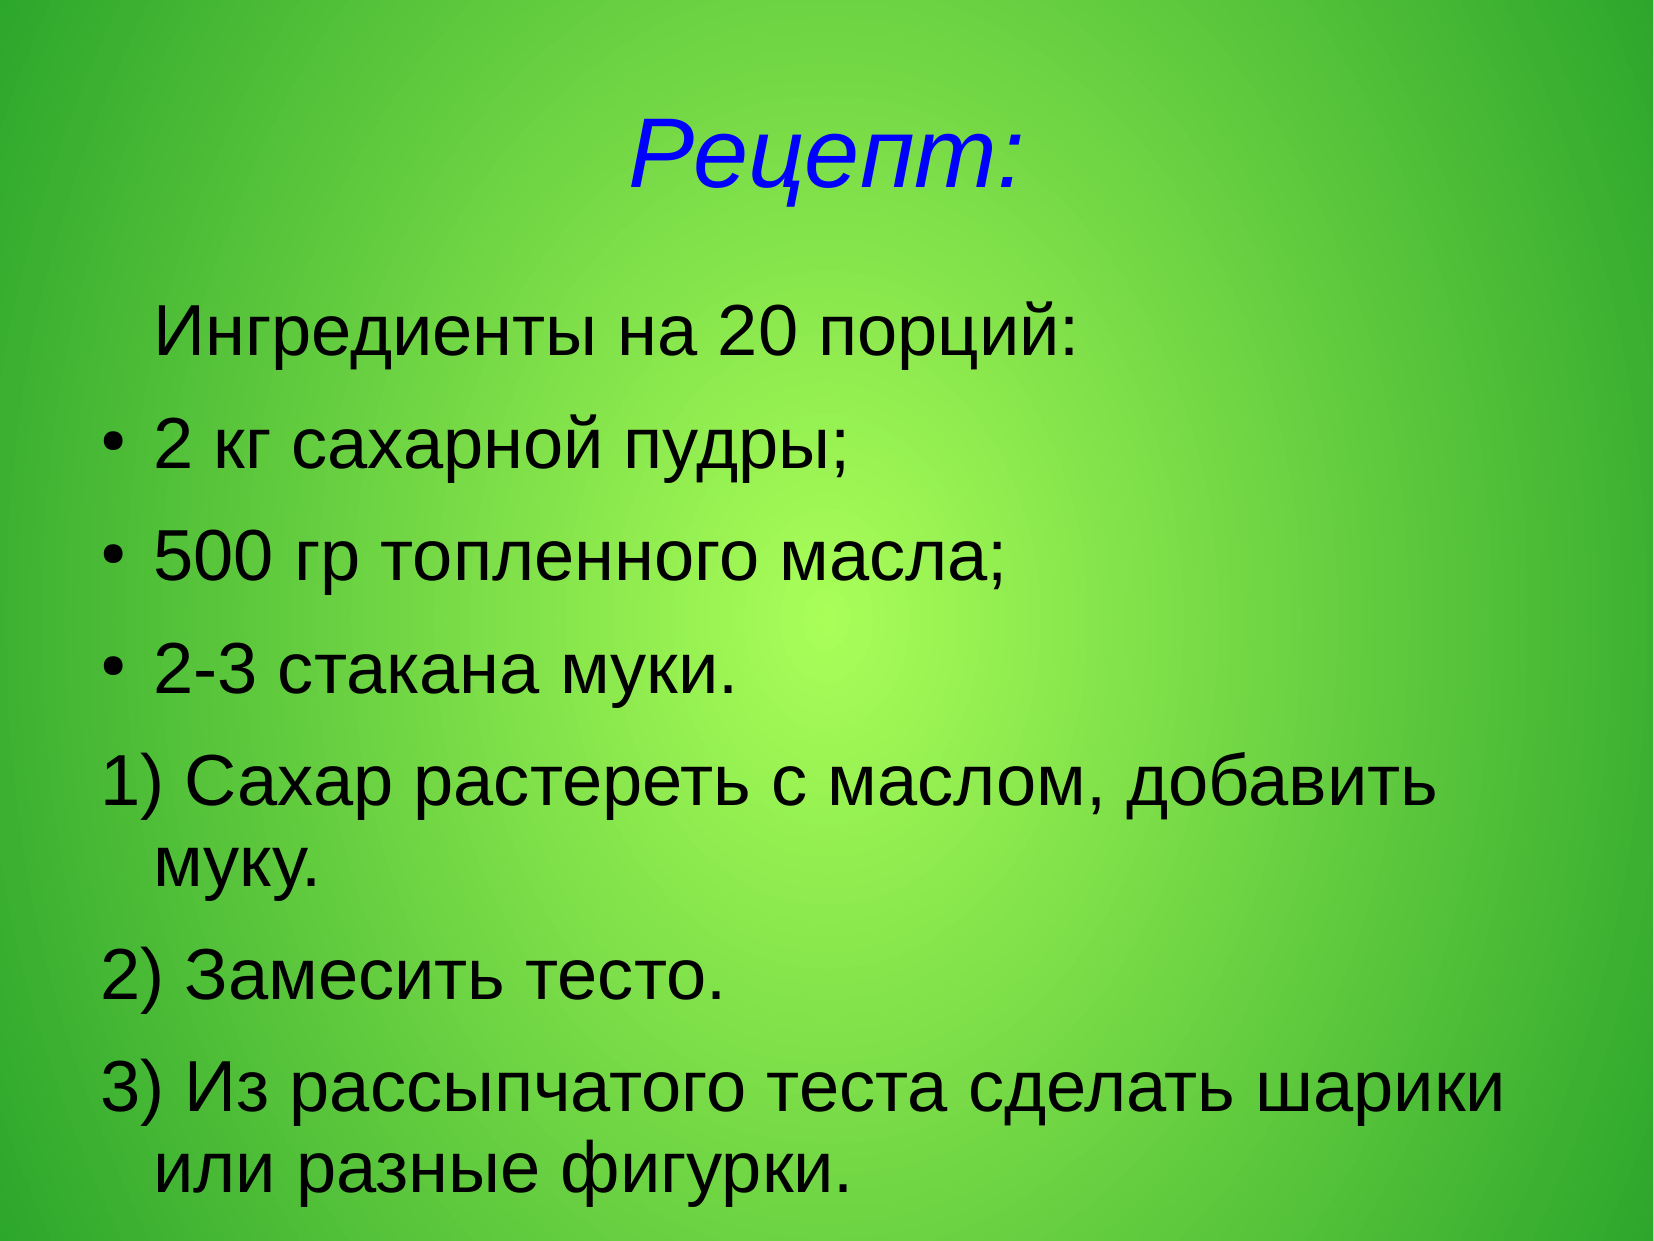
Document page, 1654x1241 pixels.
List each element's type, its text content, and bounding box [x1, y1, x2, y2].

picture [0, 0, 1654, 1241]
title Рецепт: [82, 49, 1571, 257]
list Ингредиенты на 20 порций: 2 кг сахарной пудры; 500 гр топленного масла; 2-3 стакана муки. Сахар растереть с маслом, добавить муку. Замесить тесто. Из рассыпчатого теста сделать шарики или разные фигурки. Положить их на противень, выпекать до бледно-золотистого цвета. [82, 290, 1571, 1010]
